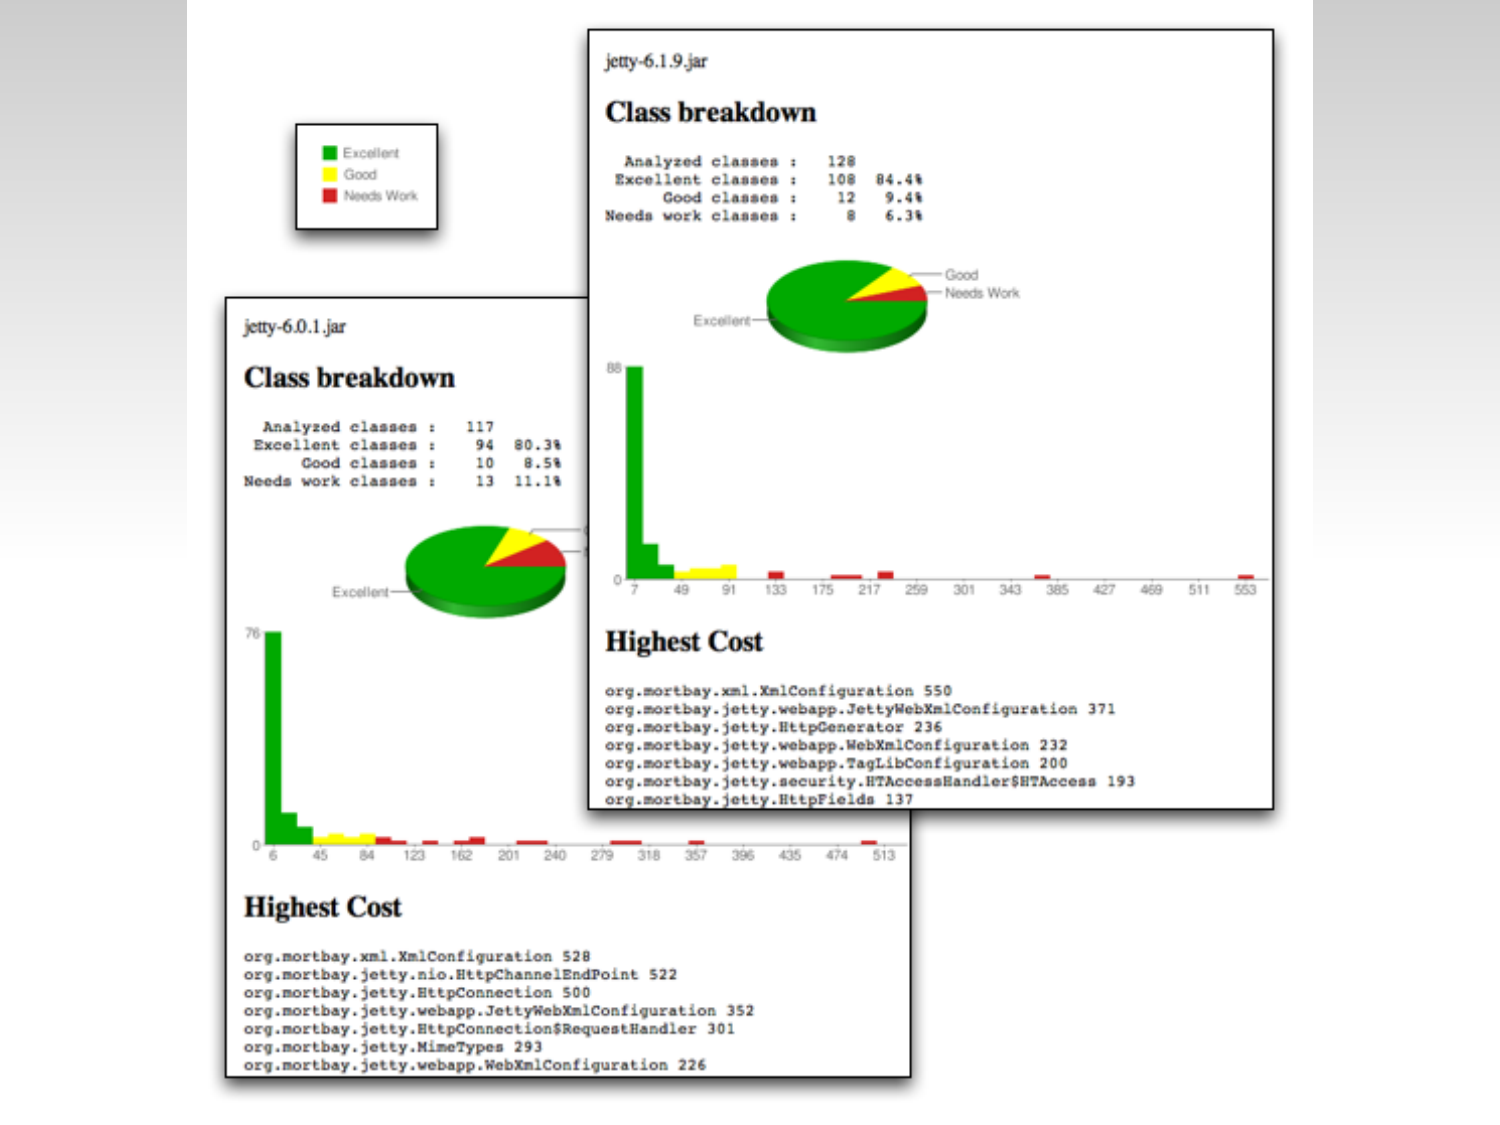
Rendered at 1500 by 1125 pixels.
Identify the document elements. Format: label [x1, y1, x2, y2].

picture [187, 0, 1313, 1125]
